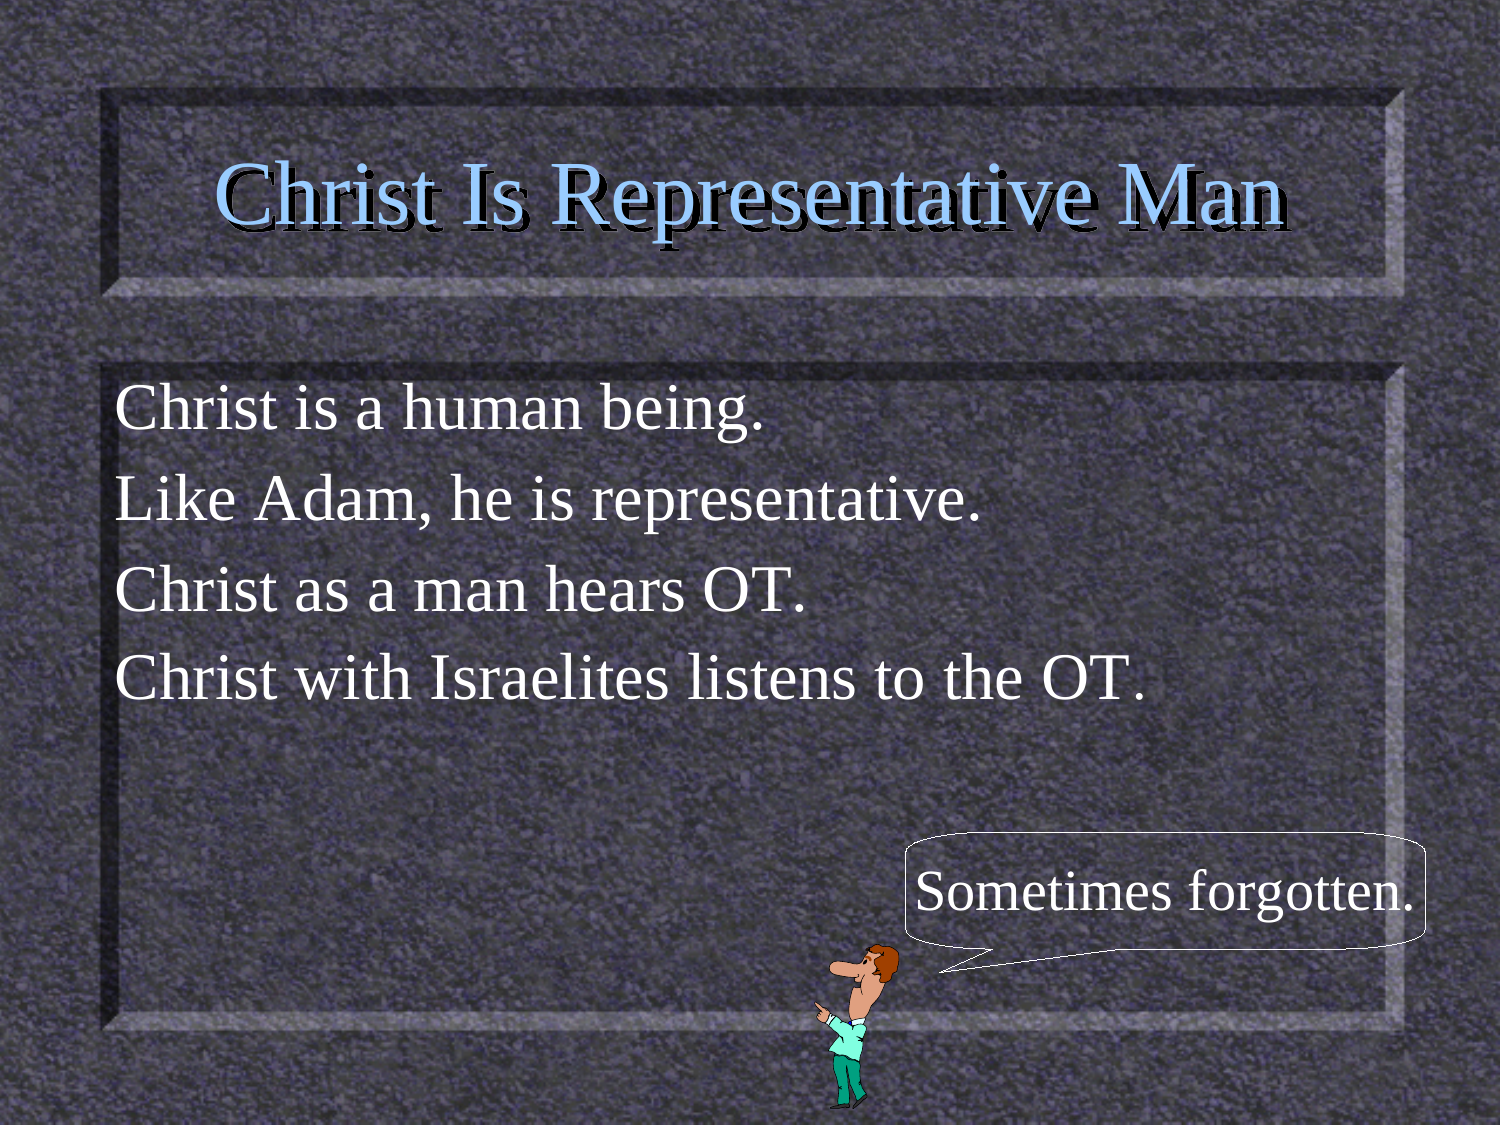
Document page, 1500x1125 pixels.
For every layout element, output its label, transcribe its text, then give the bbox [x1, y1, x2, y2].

list Christ is a human being. Like Adam, he is representative. Christ as a man hears OT. Christ with Israelites listens to the OT. [99, 362, 1413, 988]
chart [813, 943, 900, 1110]
picture [0, 0, 1500, 1125]
text_box Sometimes forgotten. [905, 832, 1426, 973]
title Christ Is Representative Man [150, 135, 1351, 253]
